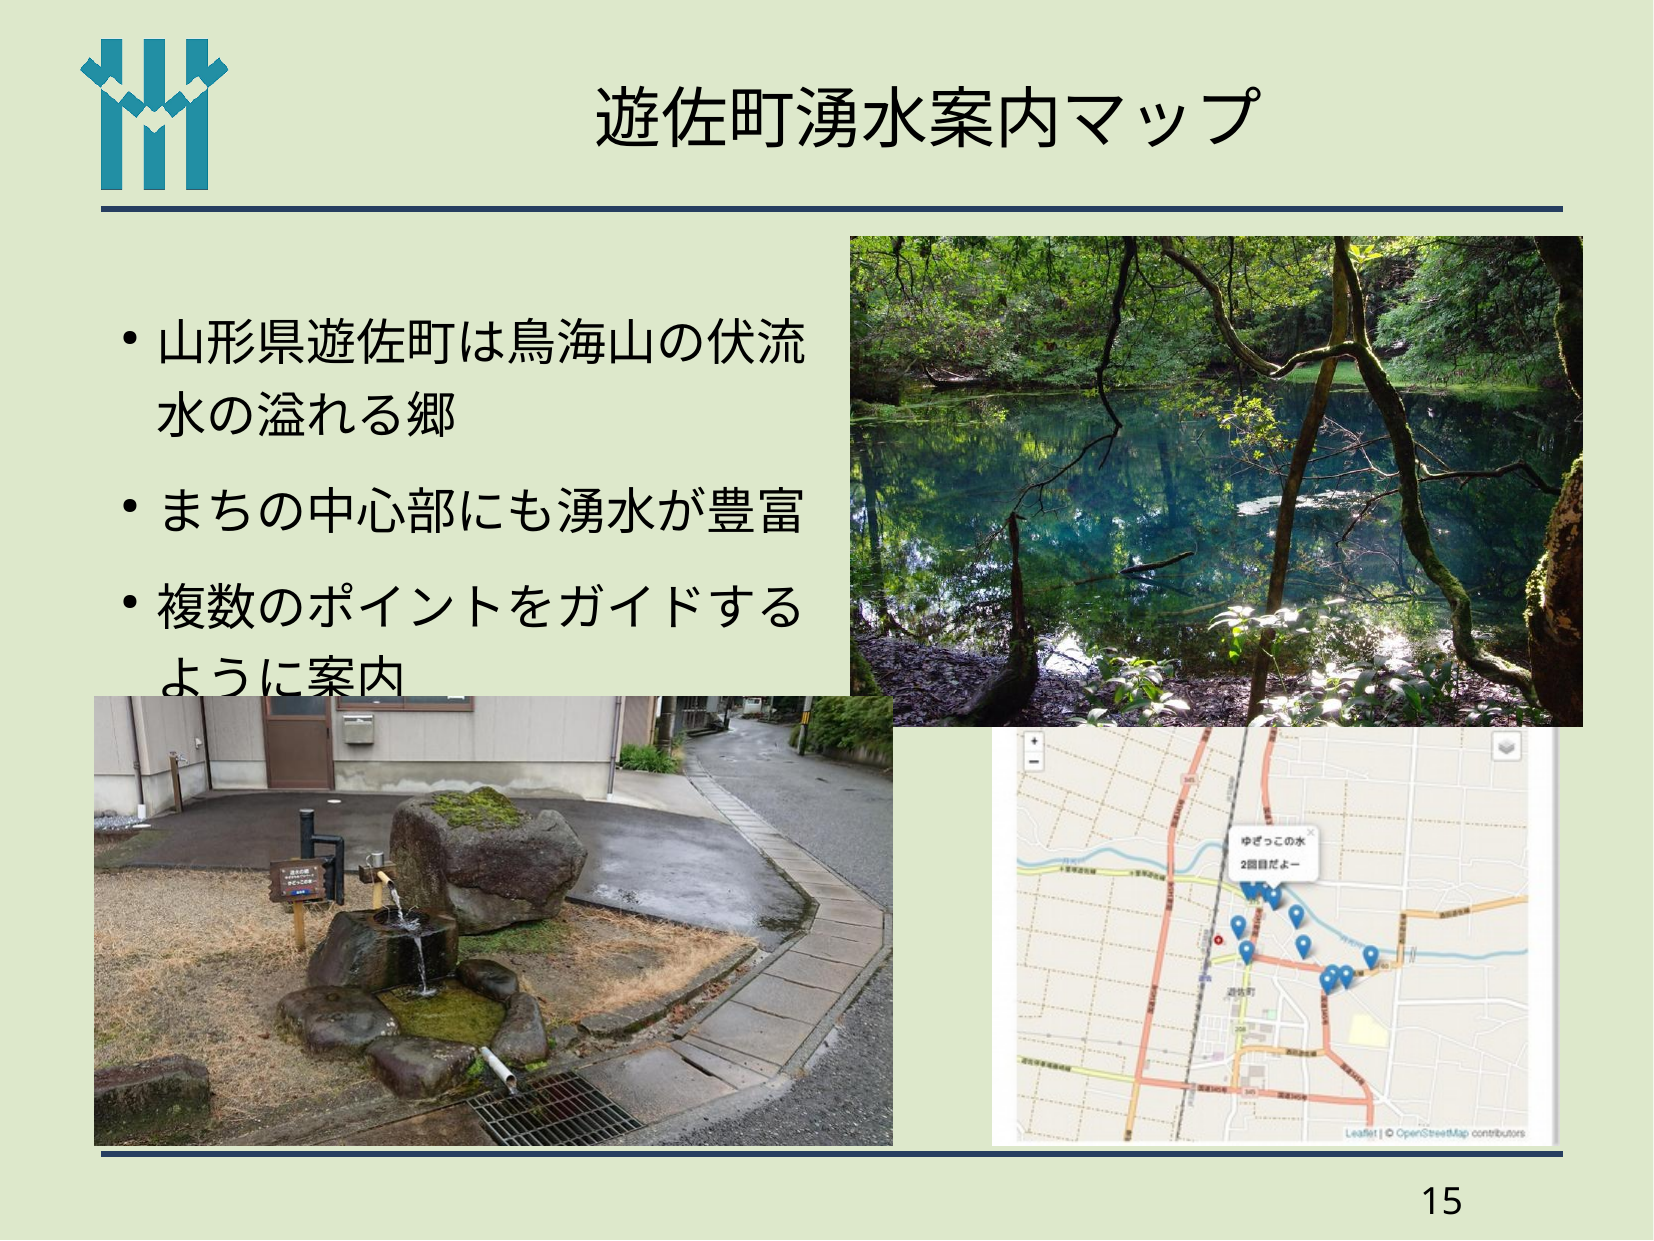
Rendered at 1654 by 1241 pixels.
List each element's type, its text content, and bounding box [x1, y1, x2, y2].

picture [59, 15, 249, 209]
text_box 山形県遊佐町は鳥海山の伏流水の溢れる郷 まちの中心部にも湧水が豊富 複数のポイントをガイドするように案内 [106, 295, 827, 608]
title 遊佐町湧水案内マップ [295, 24, 1561, 203]
picture [94, 236, 1583, 1146]
